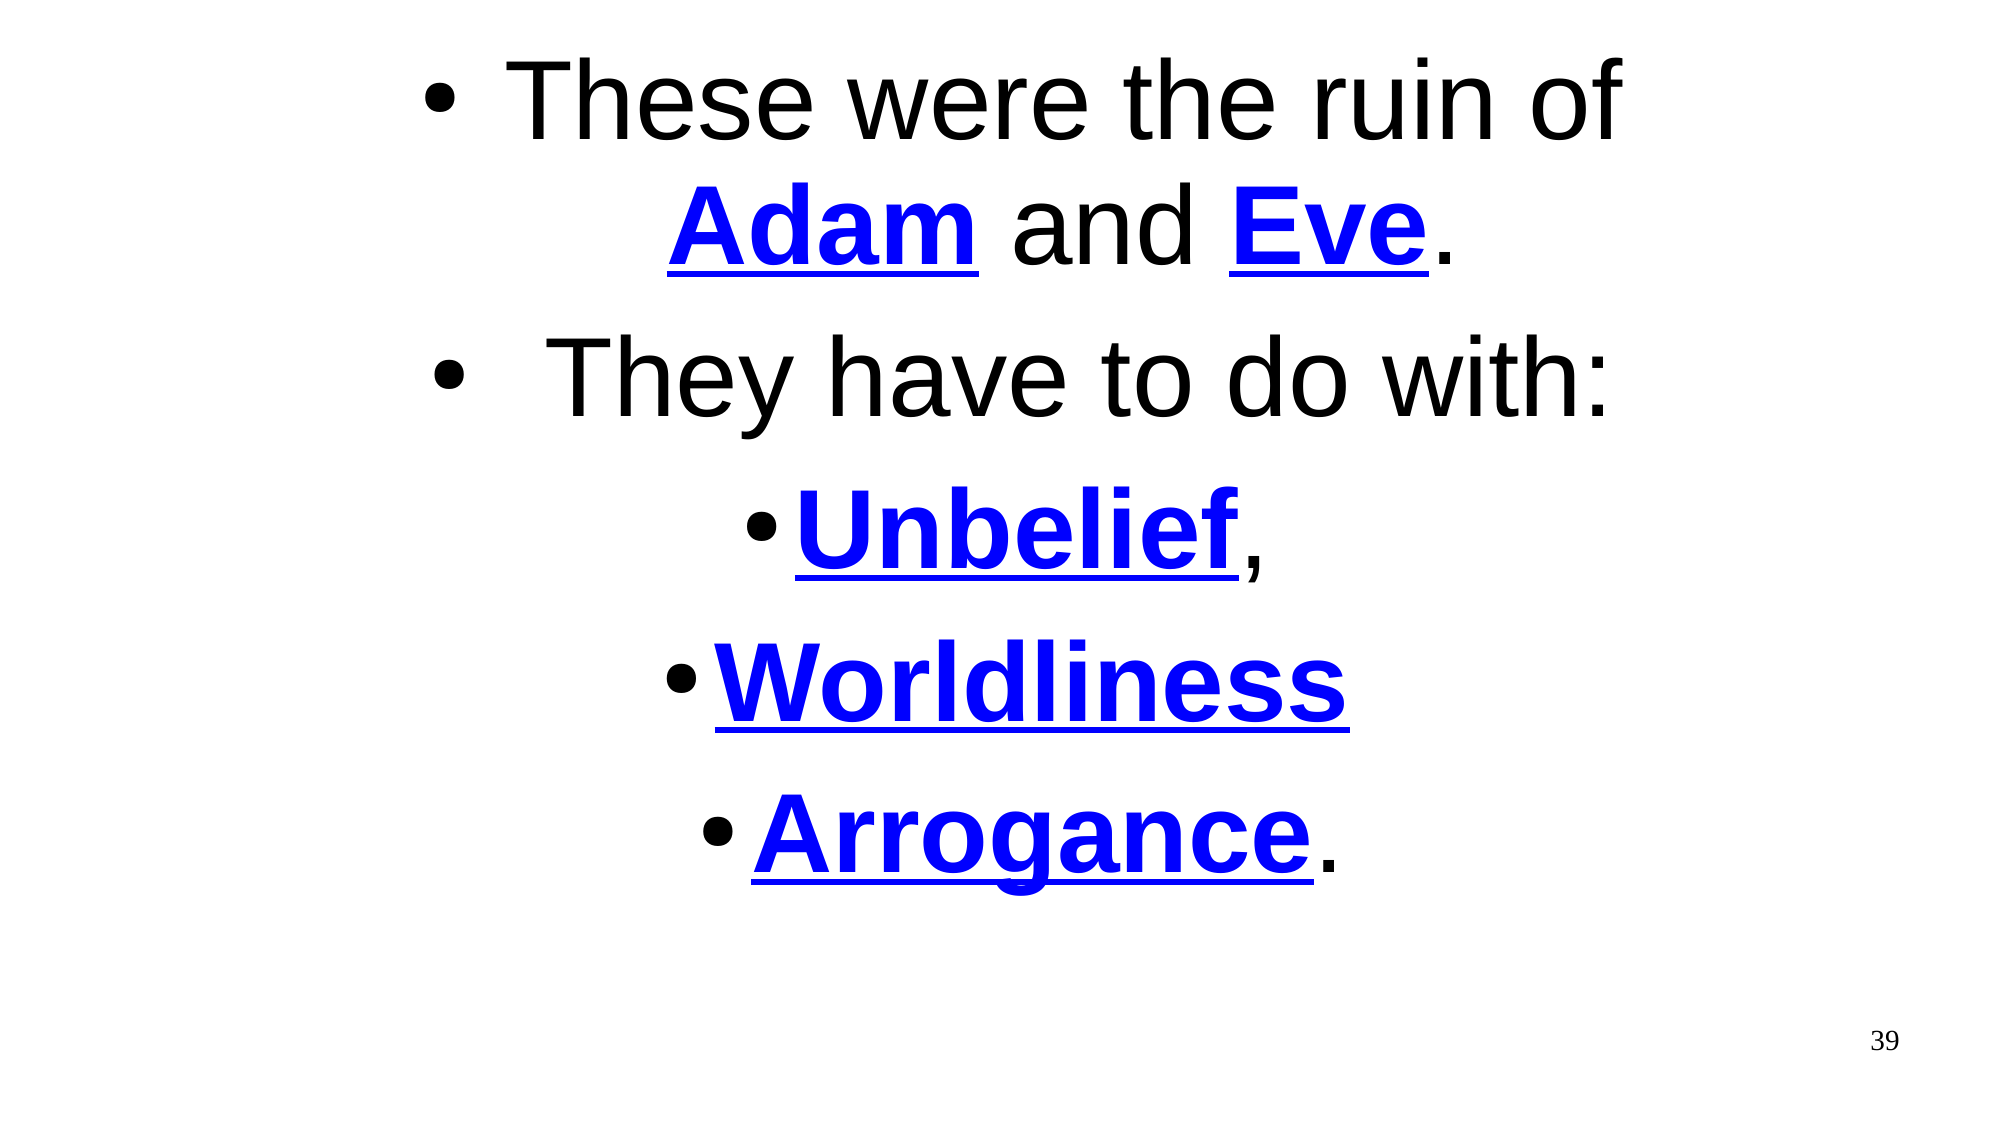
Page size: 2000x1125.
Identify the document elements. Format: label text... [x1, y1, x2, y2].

list These were the ruin of Adam and Eve. They have to do with: Unbelief, Worldliness Arrogance. [37, 37, 1988, 1088]
